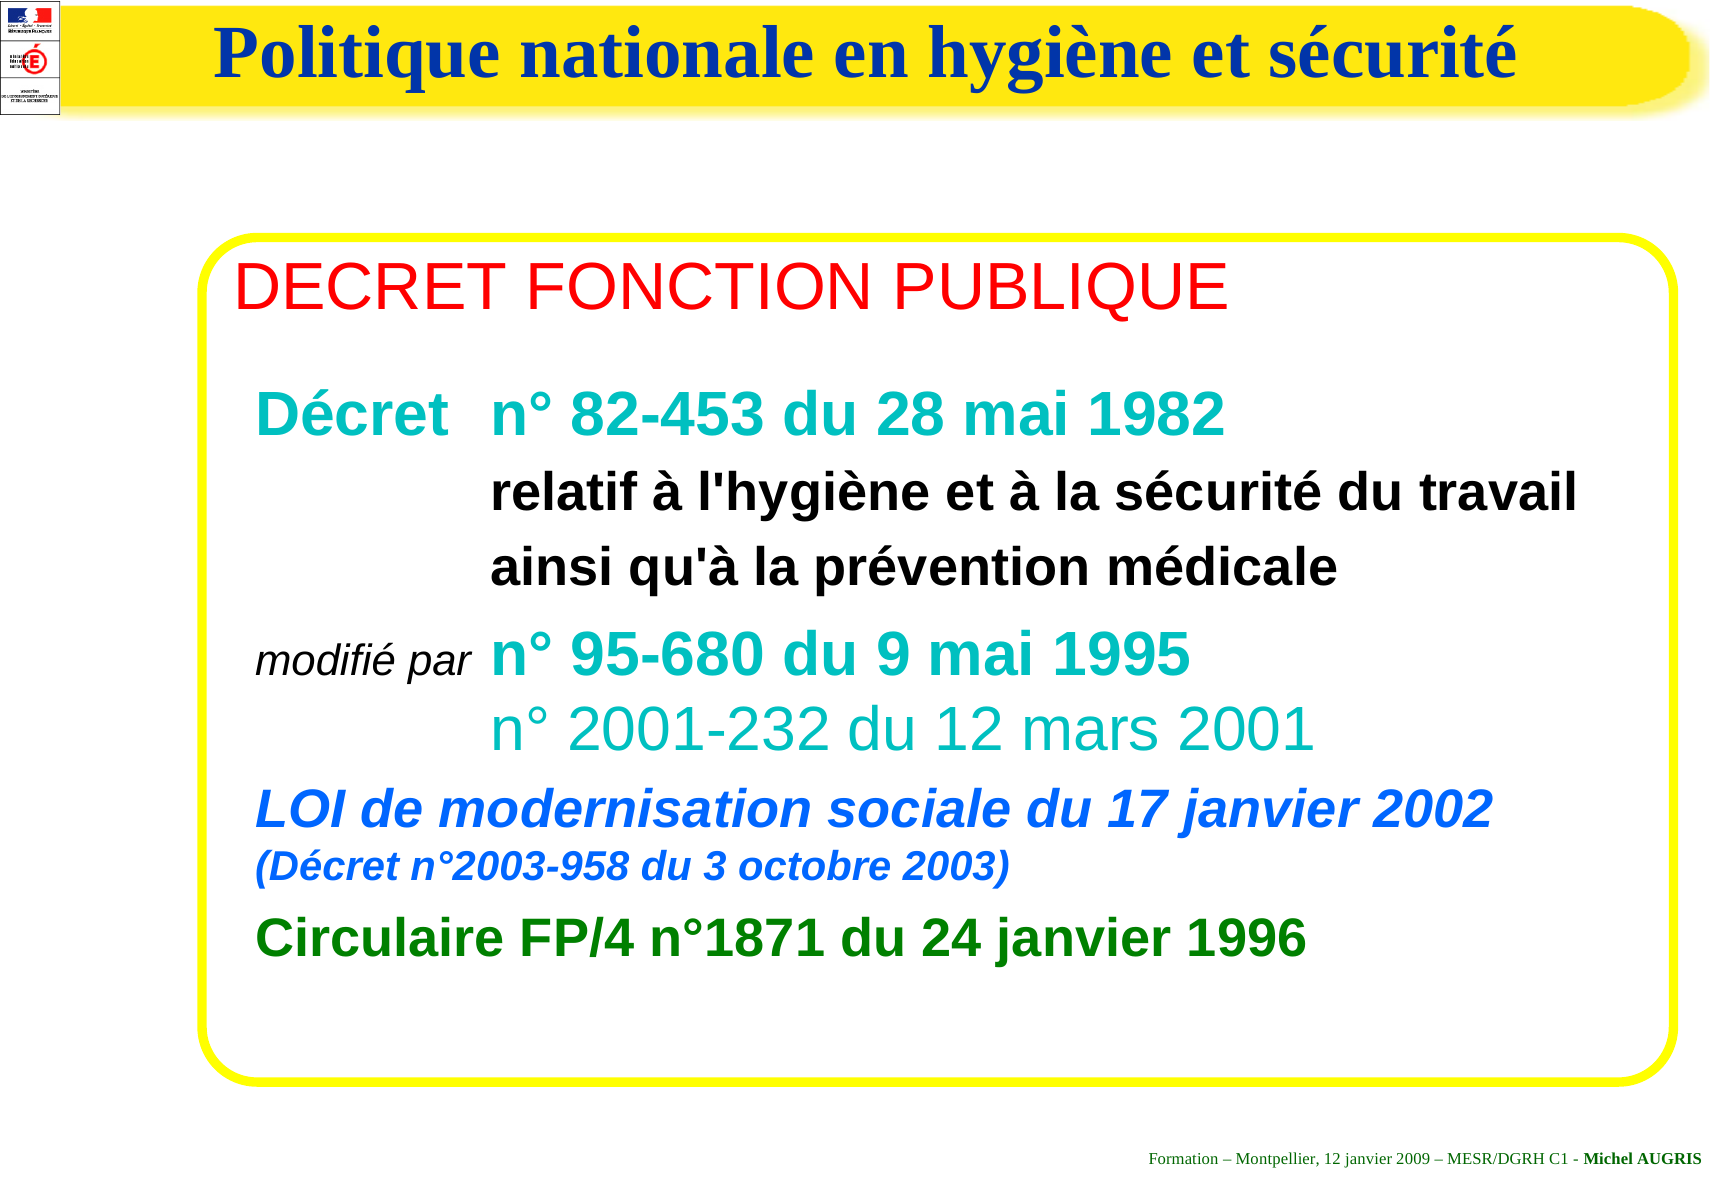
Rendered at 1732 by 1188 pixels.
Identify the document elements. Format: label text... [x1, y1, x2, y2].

text_box Politique nationale en hygiène et sécurité [199, 0, 1534, 100]
picture [0, 0, 1710, 121]
text_box Décret n° 82-453 du 28 mai 1982 relatif à l'hygiène et à la sécurité du travail ainsi qu'à la prévention médicale modifié par n° 95-680 du 9 mai 1995 n° 2001-232 du 12 mars 2001 LOI de modernisation sociale du 17 janvier 2002 (Décret n°2003-958 du 3 octobre 2003) Circulaire FP/4 n°1871 du 24 janvier 1996 [239, 364, 1668, 1068]
text_box Décret n° 82-453 du 28 mai 1982 relatif à l'hygiène et à la sécurité du travail ainsi qu'à la prévention médicale modifié par n° 95-680 du 9 mai 1995 n° 2001-232 du 12 mars 2001 LOI de modernisation sociale du 17 janvier 2002 (Décret n°2003-958 du 3 octobre 2003) Circulaire FP/4 n°1871 du 24 janvier 1996 [1663, 364, 1703, 1068]
text_box DECRET FONCTION PUBLIQUE [217, 252, 1576, 332]
